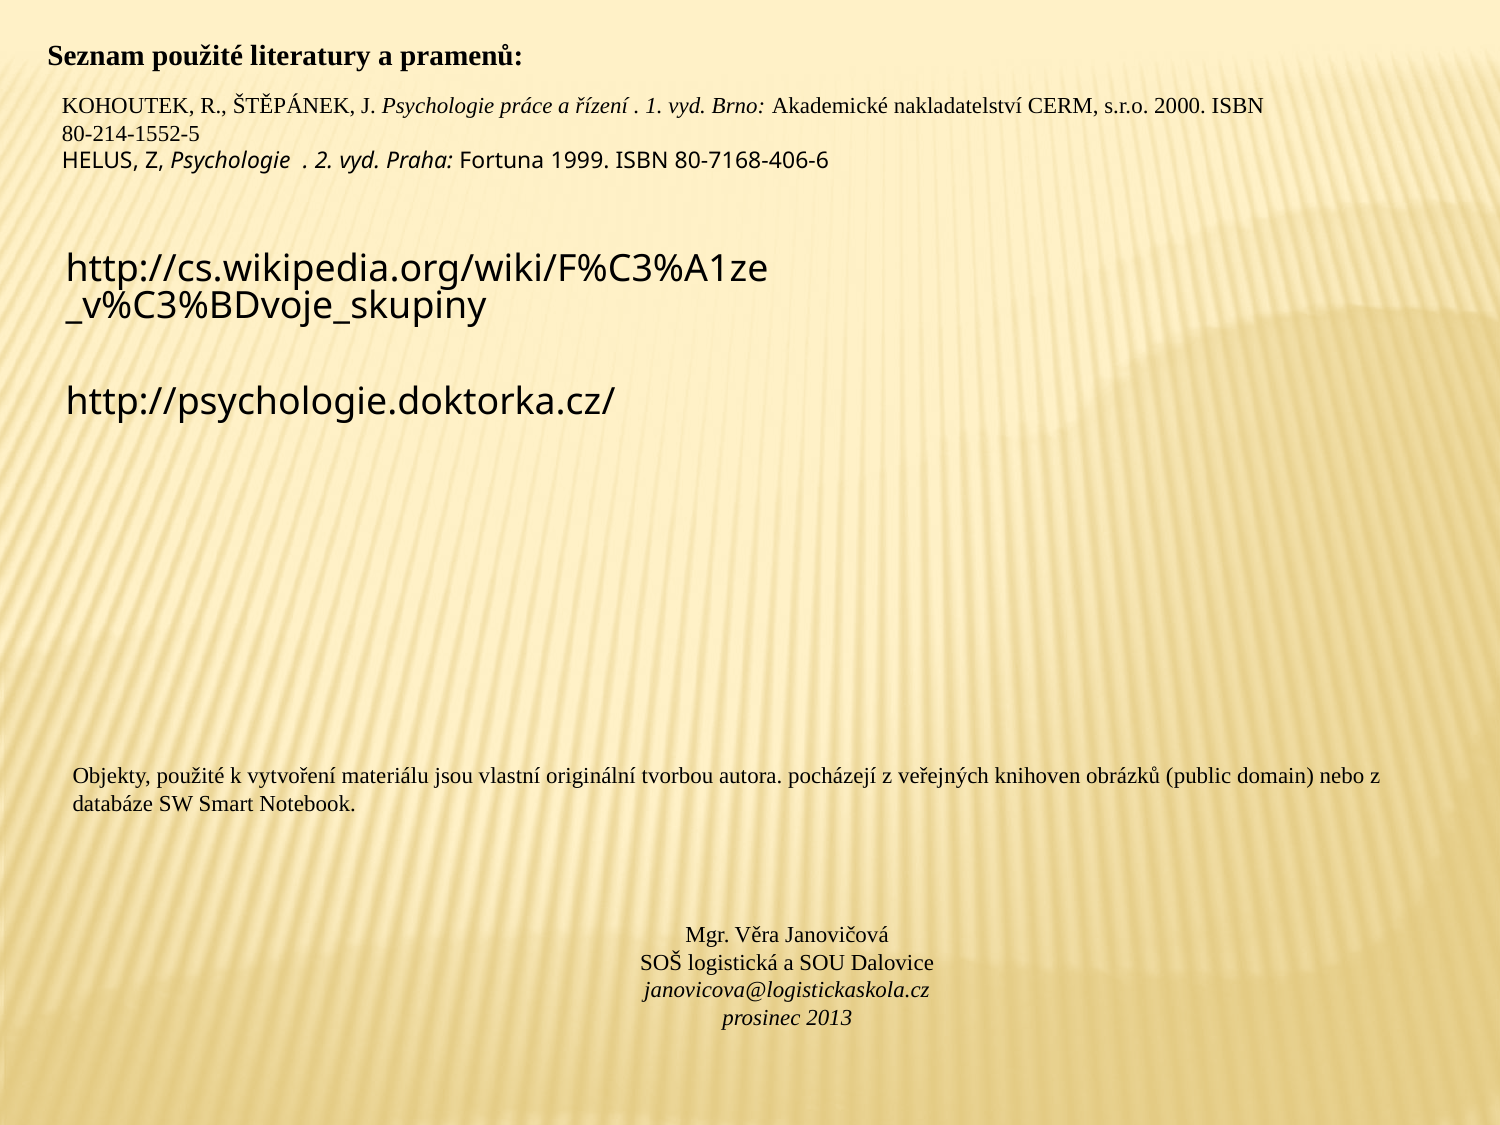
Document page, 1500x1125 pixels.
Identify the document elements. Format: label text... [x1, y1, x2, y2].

text_box Mgr. Věra Janovičová SOŠ logistická a SOU Dalovice janovicova@logistickaskola.cz prosinec 2013 [494, 913, 1080, 1039]
text_box Seznam použité literatury a pramenů: [33, 29, 762, 79]
text_box Objekty, použité k vytvoření materiálu jsou vlastní originální tvorbou autora. pocházejí z veřejných knihoven obrázků (public domain) nebo z databáze SW Smart Notebook. [58, 753, 1442, 823]
text_box http://cs.wikipedia.org/wiki/F%C3%A1ze_v%C3%BDvoje_skupiny http://psychologie.doktorka.cz/ [51, 237, 801, 399]
text_box KOHOUTEK, R., ŠTĚPÁNEK, J. Psychologie práce a řízení . 1. vyd. Brno: Akademické nakladatelství CERM, s.r.o. 2000. ISBN 80-214-1552-5 HELUS, Z, Psychologie . 2. vyd. Praha: Fortuna 1999. ISBN 80-7168-406-6 [48, 84, 1310, 237]
